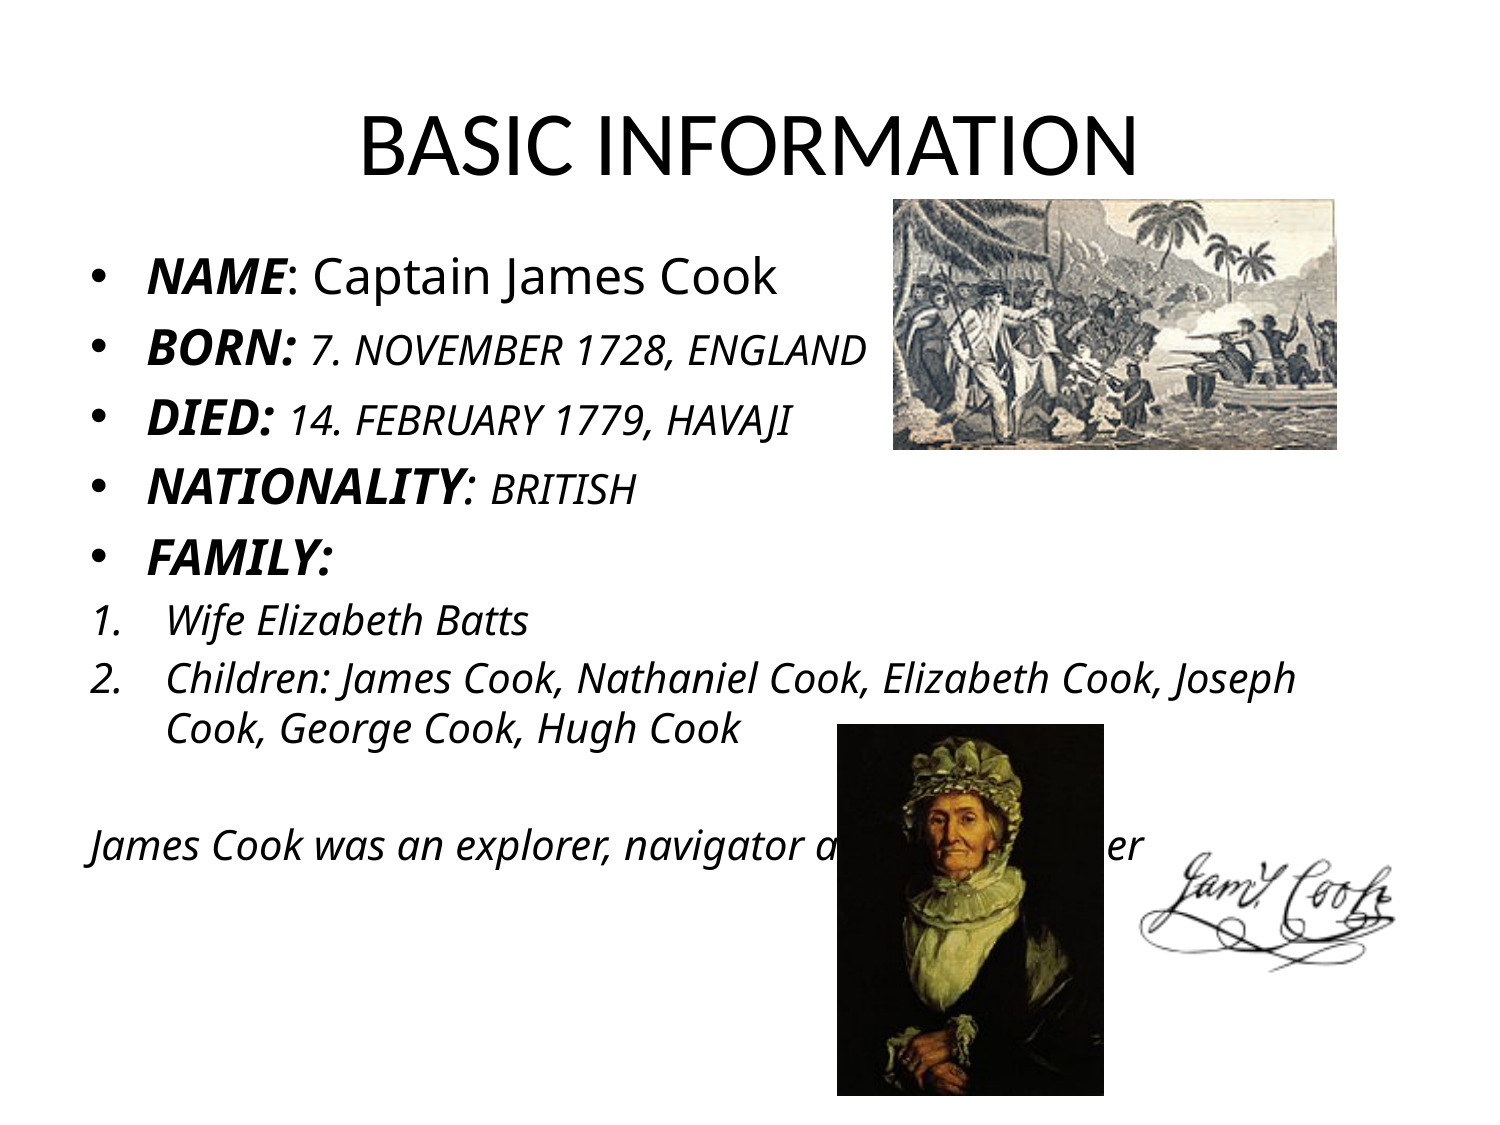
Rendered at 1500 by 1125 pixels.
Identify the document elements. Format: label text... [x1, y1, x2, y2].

picture [893, 199, 1337, 450]
title BASIC INFORMATION [75, 45, 1425, 233]
picture [1137, 849, 1400, 975]
picture [837, 724, 1104, 1096]
list NAME: Captain James Cook BORN: 7. NOVEMBER 1728, ENGLAND DIED: 14. FEBRUARY 1779, HAVAJI NATIONALITY: BRITISH FAMILY: Wife Elizabeth Batts Children: James Cook, Nathaniel Cook, Elizabeth Cook, Joseph Cook, George Cook, Hugh Cook James Cook was an explorer, navigator and cartographer [75, 237, 1425, 1005]
